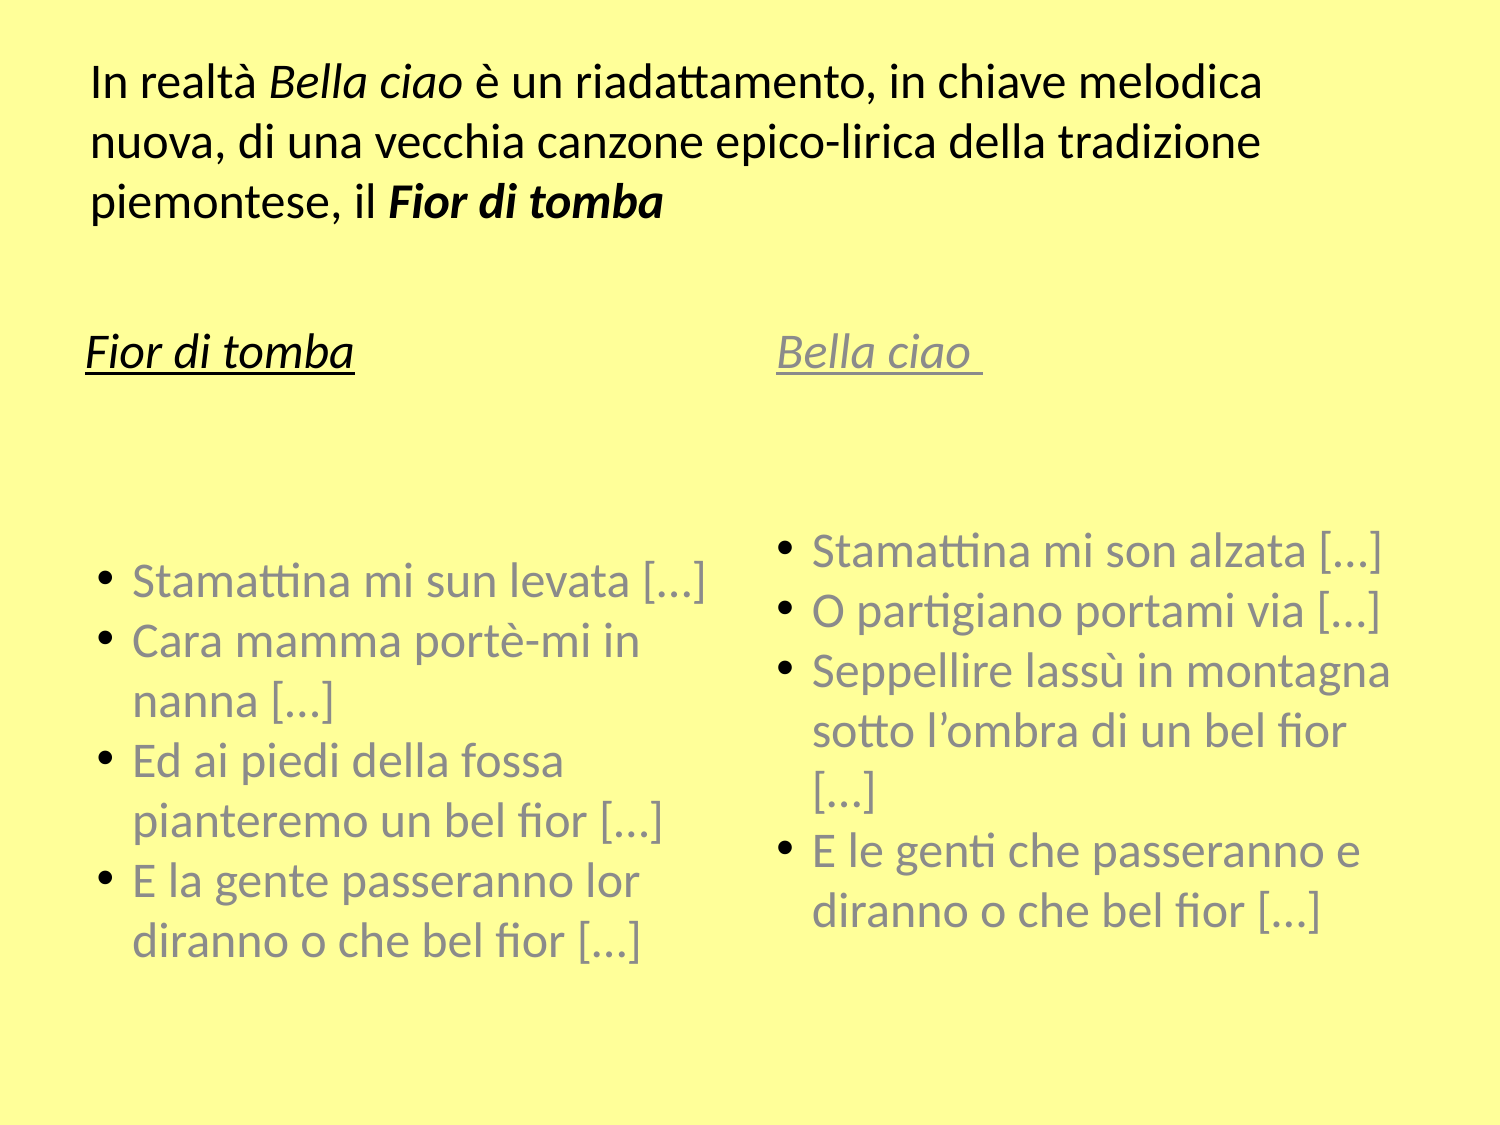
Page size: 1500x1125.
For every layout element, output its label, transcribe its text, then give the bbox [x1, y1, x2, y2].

text_box In realtà Bella ciao è un riadattamento, in chiave melodica nuova, di una vecchia canzone epico-lirica della tradizione piemontese, il Fior di tomba [75, 45, 1425, 233]
text_box Bella ciao [761, 281, 1425, 386]
text_box Stamattina mi son alzata […] O partigiano portami via […] Seppellire lassù in montagna sotto l’ombra di un bel fior […] E le genti che passeranno e diranno o che bel fior […] [761, 433, 1425, 1082]
text_box Stamattina mi sun levata […] Cara mamma portè-mi in nanna […] Ed ai piedi della fossa pianteremo un bel fior […] E la gente passeranno lor diranno o che bel fior […] [81, 433, 745, 1082]
text_box Fior di tomba [70, 281, 733, 386]
